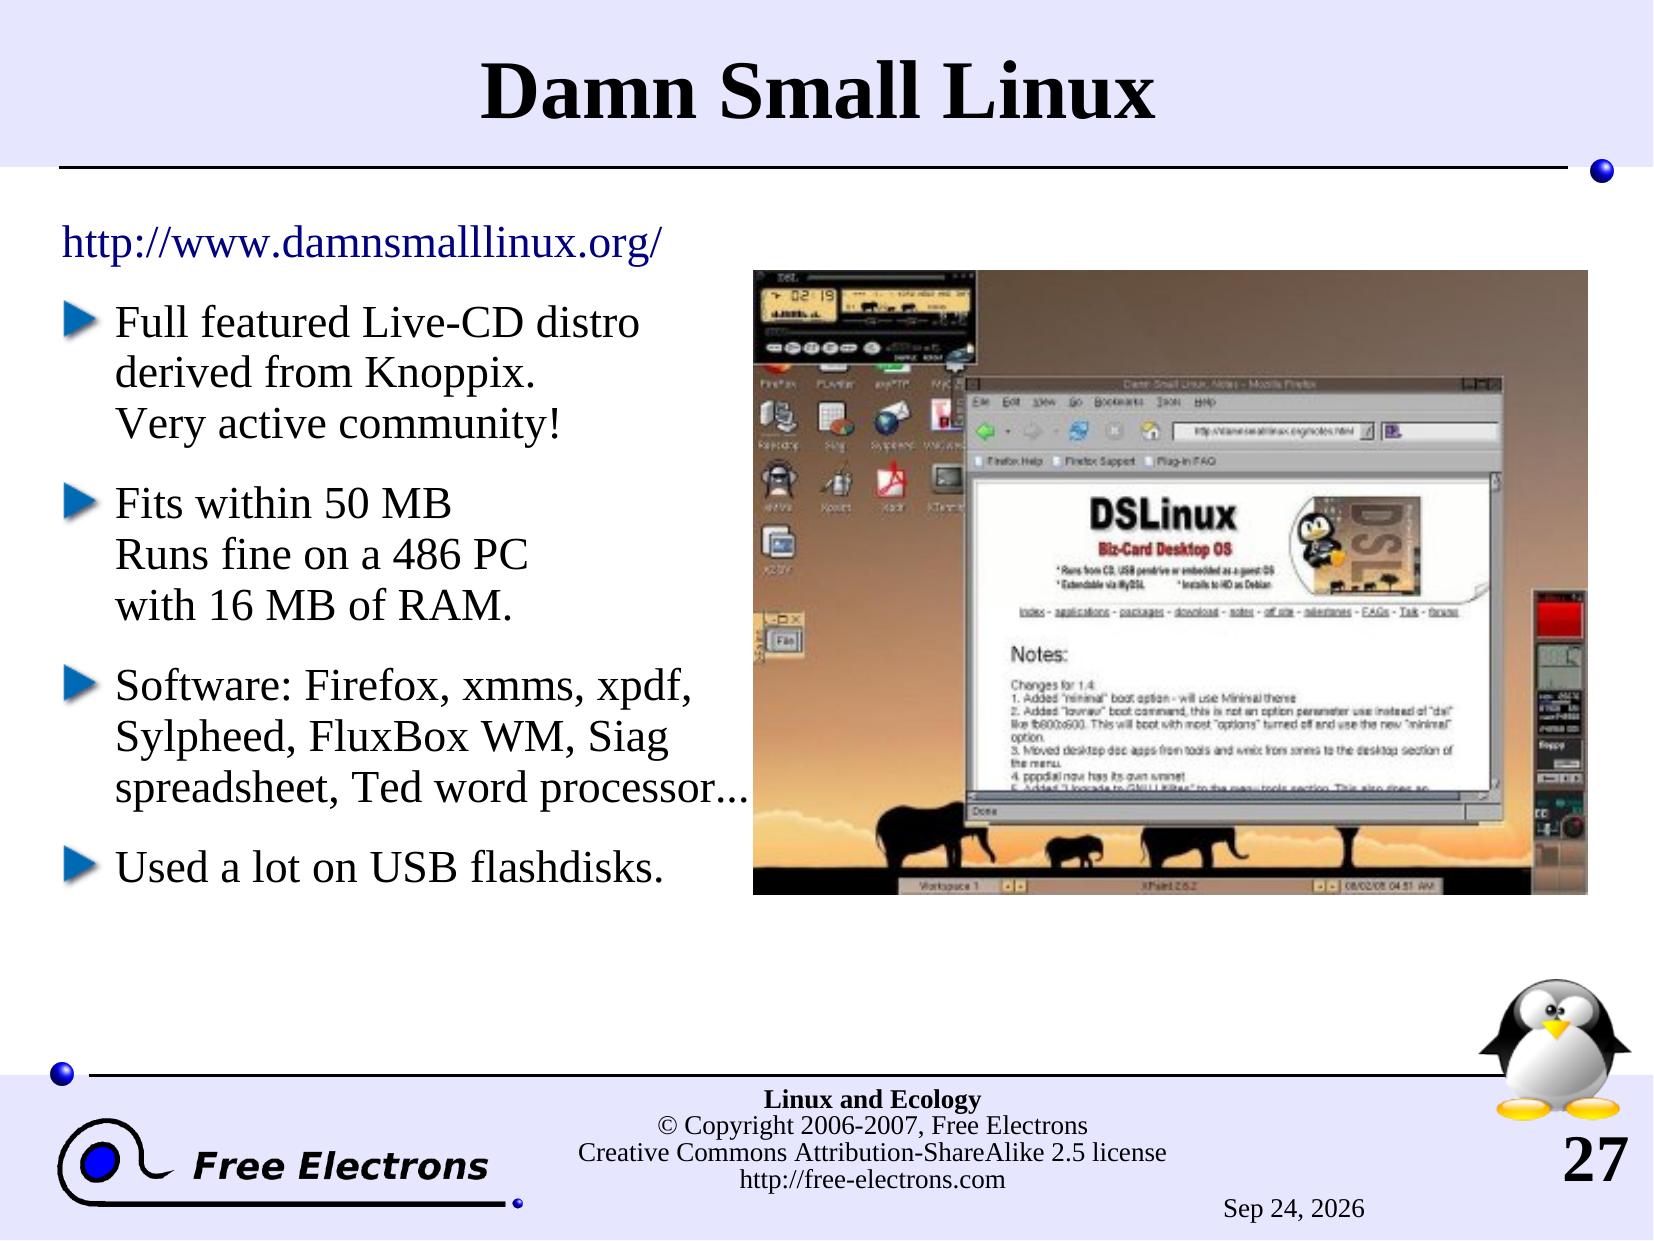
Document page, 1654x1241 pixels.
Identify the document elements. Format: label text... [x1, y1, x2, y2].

picture [50, 1107, 527, 1216]
picture [1476, 979, 1634, 1121]
picture [753, 270, 1588, 896]
title Damn Small Linux [33, 29, 1604, 153]
list http://www.damnsmalllinux.org/ Full featured Live-CD distro derived from Knoppix. Very active community! Fits within 50 MB Runs fine on a 486 PC with 16 MB of RAM. Software: Firefox, xmms, xpdf, Sylpheed, FluxBox WM, Siag spreadsheet, Ted word processor... Used a lot on USB flashdisks. [44, 216, 1518, 1066]
